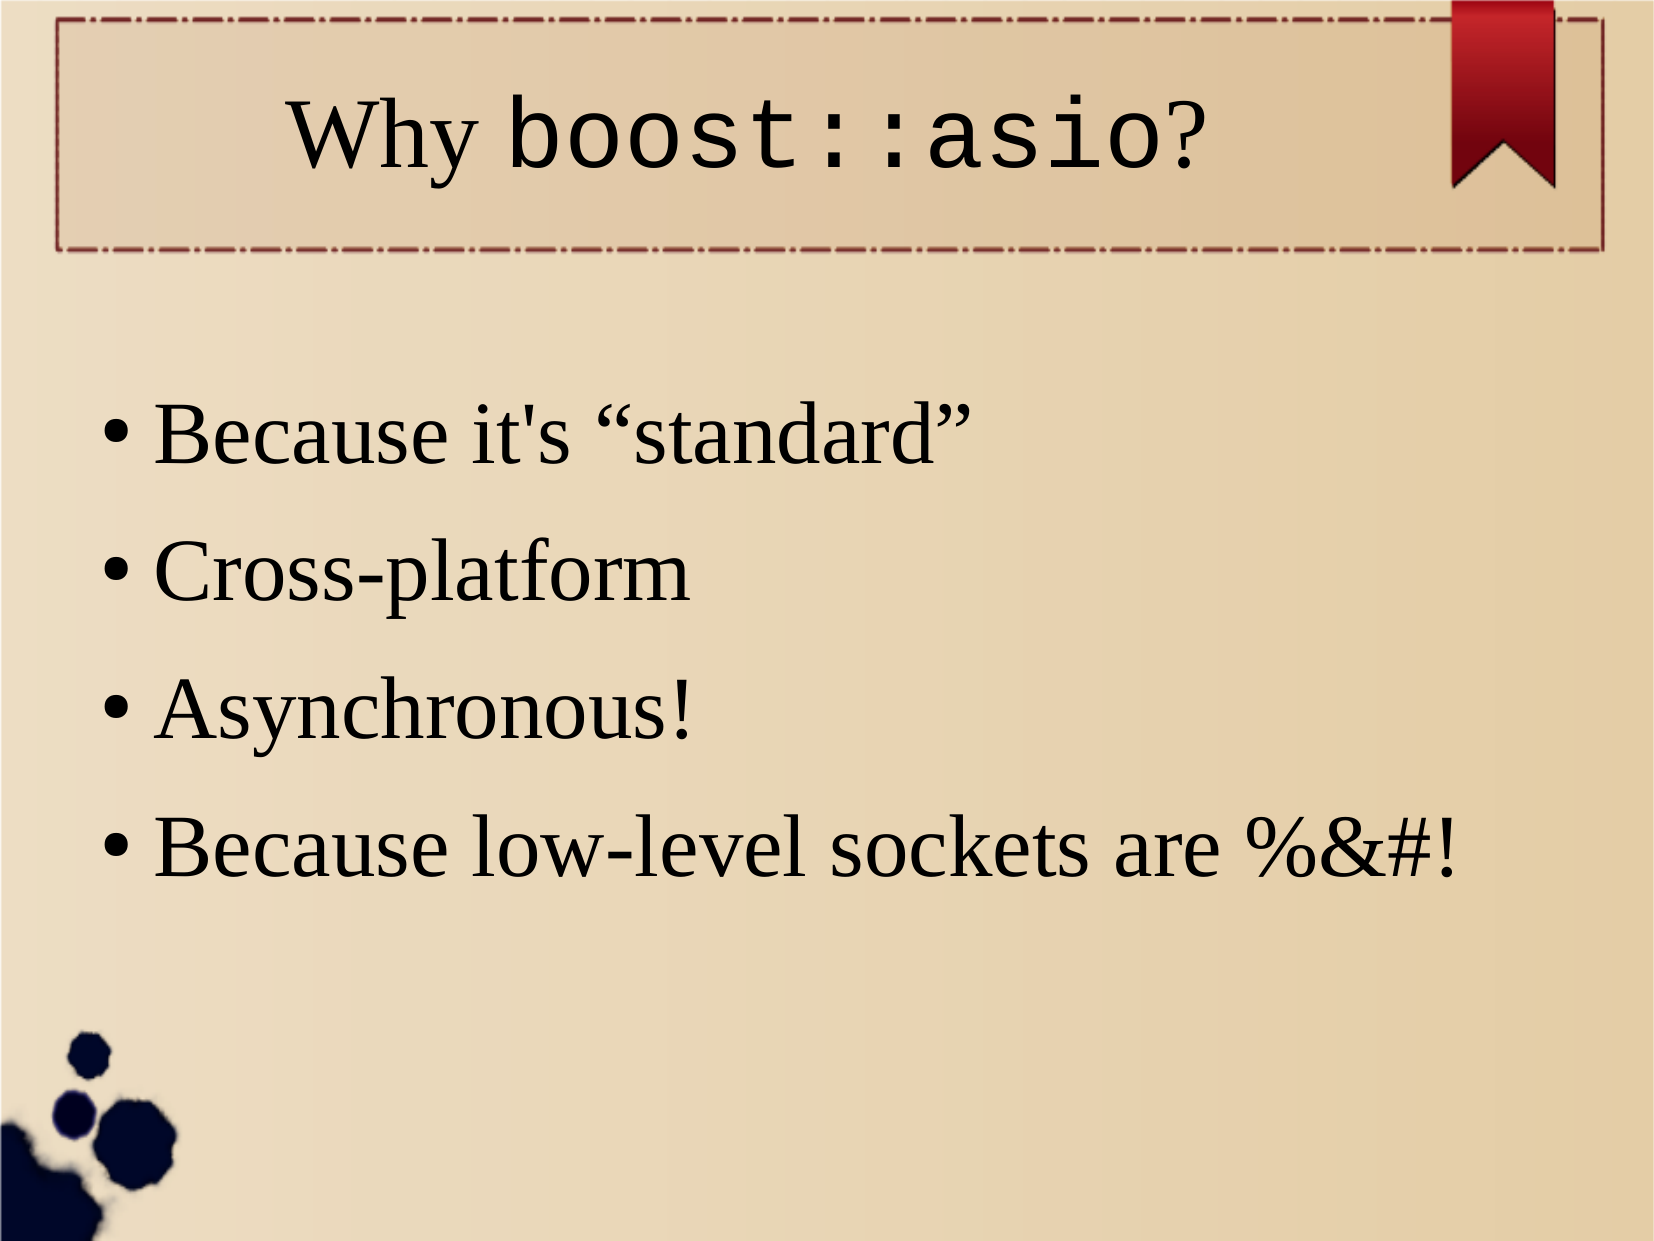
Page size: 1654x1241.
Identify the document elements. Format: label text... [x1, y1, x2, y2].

title Why boost::asio? [82, 47, 1412, 229]
list Because it's “standard” Cross-platform Asynchronous! Because low-level sockets are %&#! [82, 383, 1571, 1019]
picture [0, 0, 1654, 1241]
